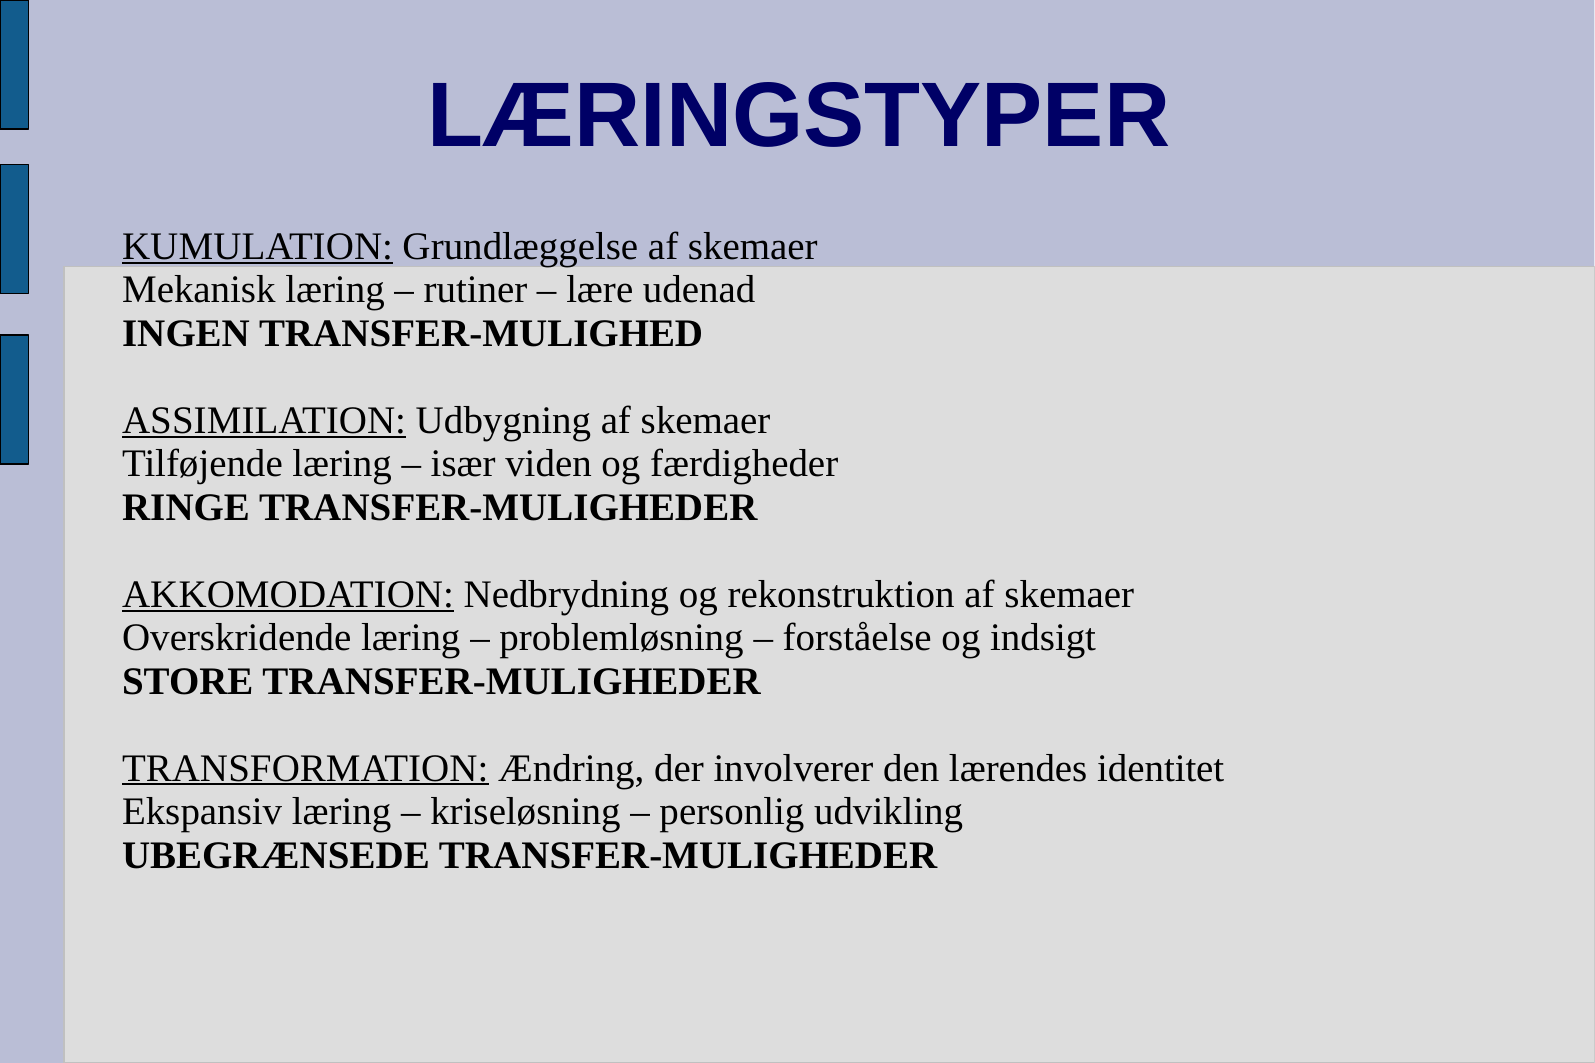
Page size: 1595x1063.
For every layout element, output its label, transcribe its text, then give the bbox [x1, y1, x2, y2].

title LÆRINGSTYPER [118, 0, 1481, 220]
list KUMULATION: Grundlæggelse af skemaer Mekanisk læring – rutiner – lære udenad INGEN TRANSFER-MULIGHED ASSIMILATION: Udbygning af skemaer Tilføjende læring – især viden og færdigheder RINGE TRANSFER-MULIGHEDER AKKOMODATION: Nedbrydning og rekonstruktion af skemaer Overskridende læring – problemløsning – forståelse og indsigt STORE TRANSFER-MULIGHEDER TRANSFORMATION: Ændring, der involverer den lærendes identitet Ekspansiv læring – kriseløsning – personlig udvikling UBEGRÆNSEDE TRANSFER-MULIGHEDER [78, 220, 1595, 880]
